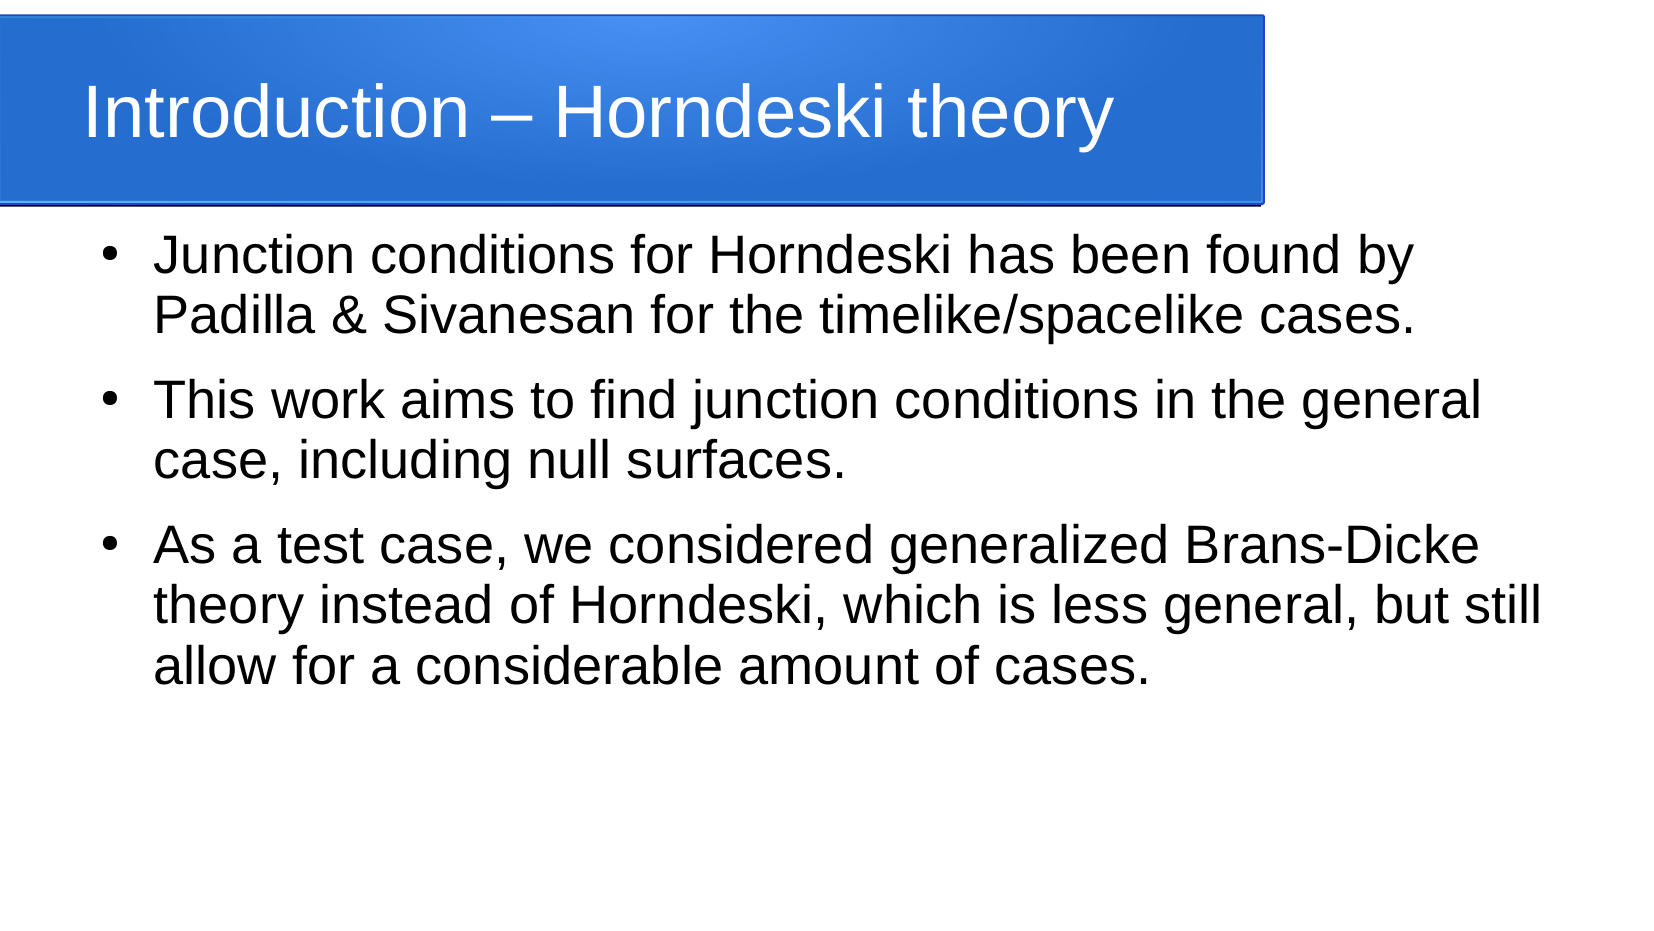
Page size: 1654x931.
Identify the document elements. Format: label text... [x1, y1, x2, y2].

list Junction conditions for Horndeski has been found by Padilla & Sivanesan for the timelike/spacelike cases. This work aims to find junction conditions in the general case, including null surfaces. As a test case, we considered generalized Brans-Dicke theory instead of Horndeski, which is less general, but still allow for a considerable amount of cases. [82, 224, 1571, 764]
title Introduction – Horndeski theory [82, 35, 1235, 189]
